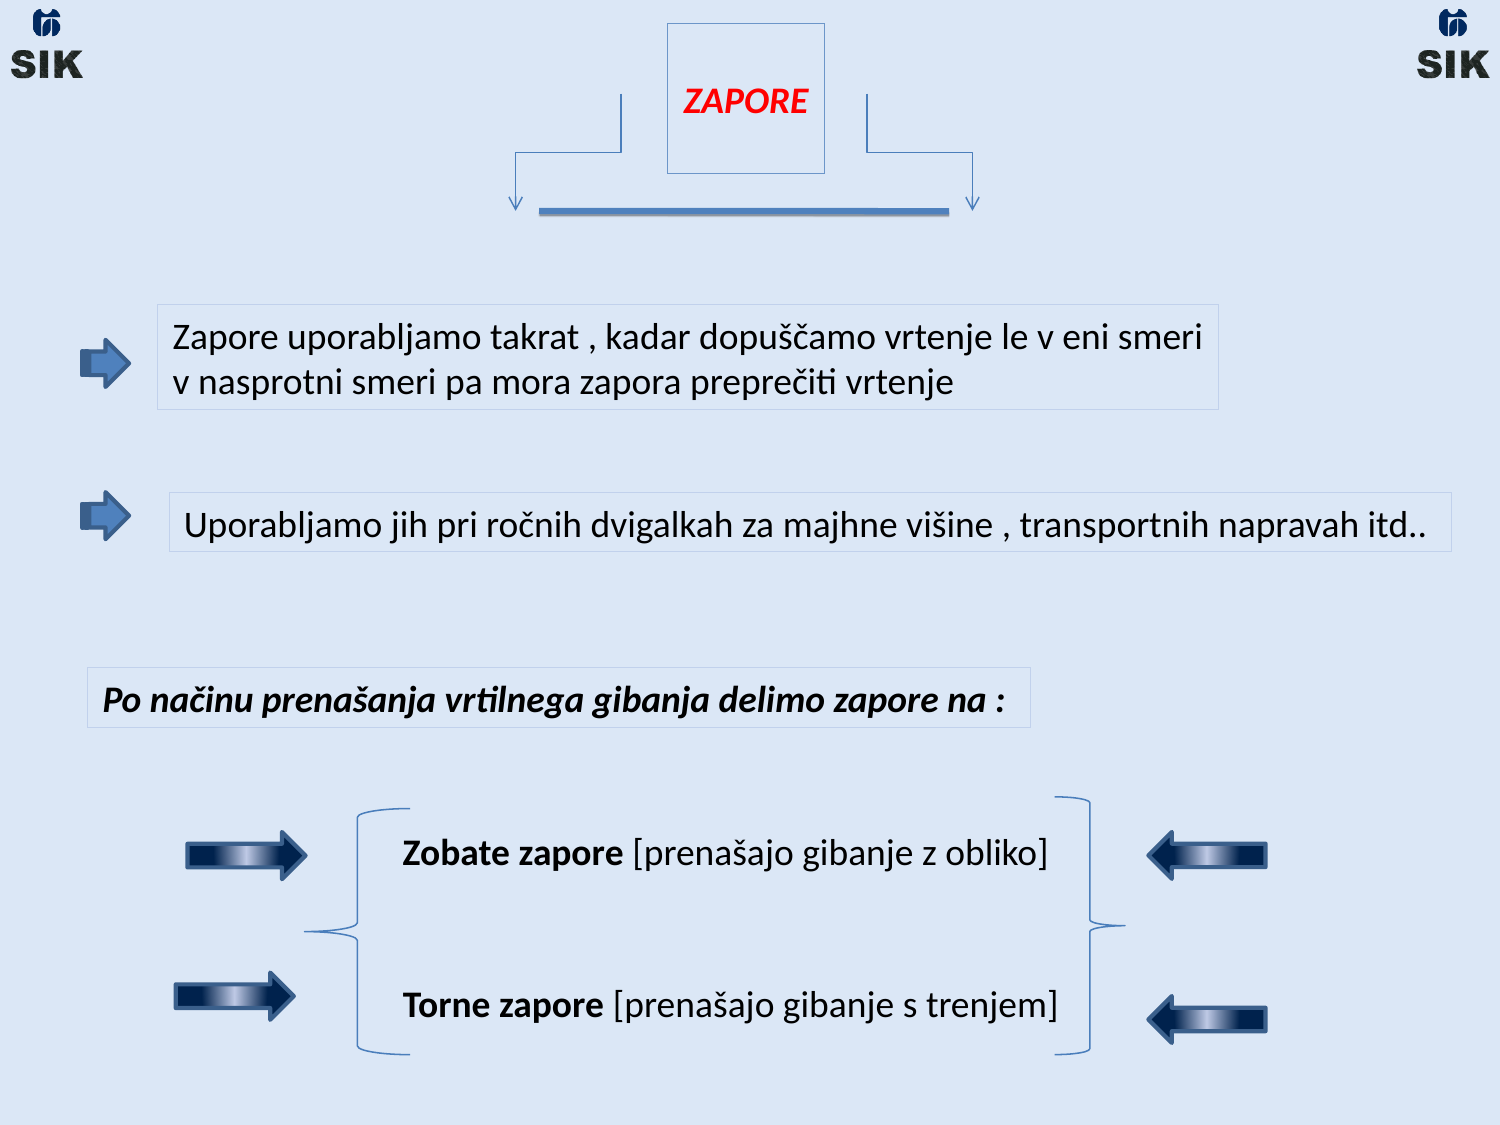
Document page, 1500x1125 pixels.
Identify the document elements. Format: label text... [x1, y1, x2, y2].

text_box [81, 503, 88, 528]
picture [0, 0, 94, 94]
text_box [89, 339, 130, 387]
text_box Zapore uporabljamo takrat , kadar dopuščamo vrtenje le v eni smeri v nasprotni smeri pa mora zapora preprečiti vrtenje [157, 304, 1219, 410]
picture [1406, 0, 1500, 94]
text_box [187, 831, 306, 880]
text_box Zobate zapore [prenašajo gibanje z obliko] [387, 820, 1065, 881]
text_box [81, 351, 88, 376]
text_box Torne zapore [prenašajo gibanje s trenjem] [388, 972, 1075, 1033]
text_box [1148, 996, 1266, 1043]
text_box Po načinu prenašanja vrtilnega gibanja delimo zapore na : [87, 667, 1031, 728]
text_box [1148, 831, 1266, 879]
text_box ZAPORE [667, 23, 825, 174]
text_box [89, 492, 130, 540]
text_box [175, 972, 294, 1020]
text_box Uporabljamo jih pri ročnih dvigalkah za majhne višine , transportnih napravah itd.. [169, 492, 1452, 552]
